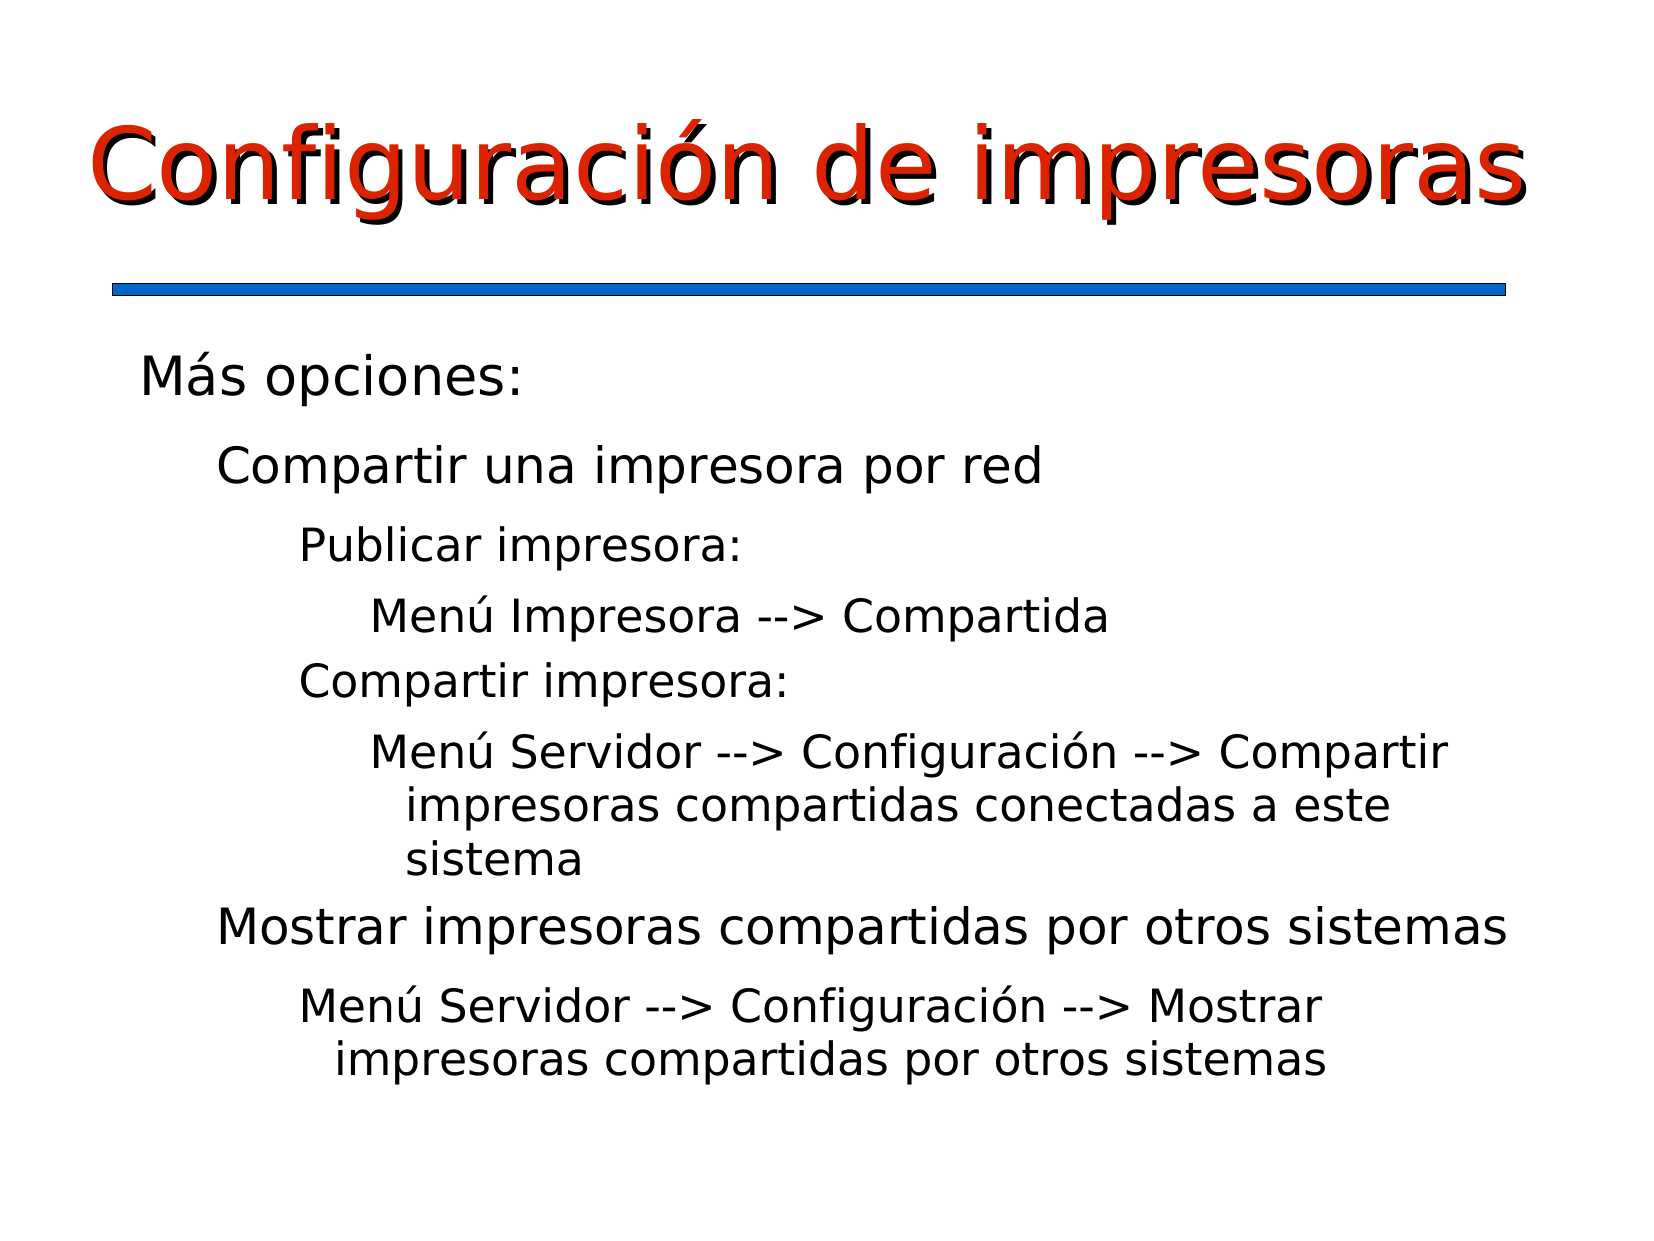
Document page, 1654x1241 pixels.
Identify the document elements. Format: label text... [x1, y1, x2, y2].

title Configuración de impresoras [86, 61, 1530, 269]
list Más opciones: Compartir una impresora por red Publicar impresora: Menú Impresora --> Compartida Compartir impresora: Menú Servidor --> Configuración --> Compartir impresoras compartidas conectadas a este sistema Mostrar impresoras compartidas por otros sistemas Menú Servidor --> Configuración --> Mostrar impresoras compartidas por otros sistemas [121, 344, 1534, 1145]
